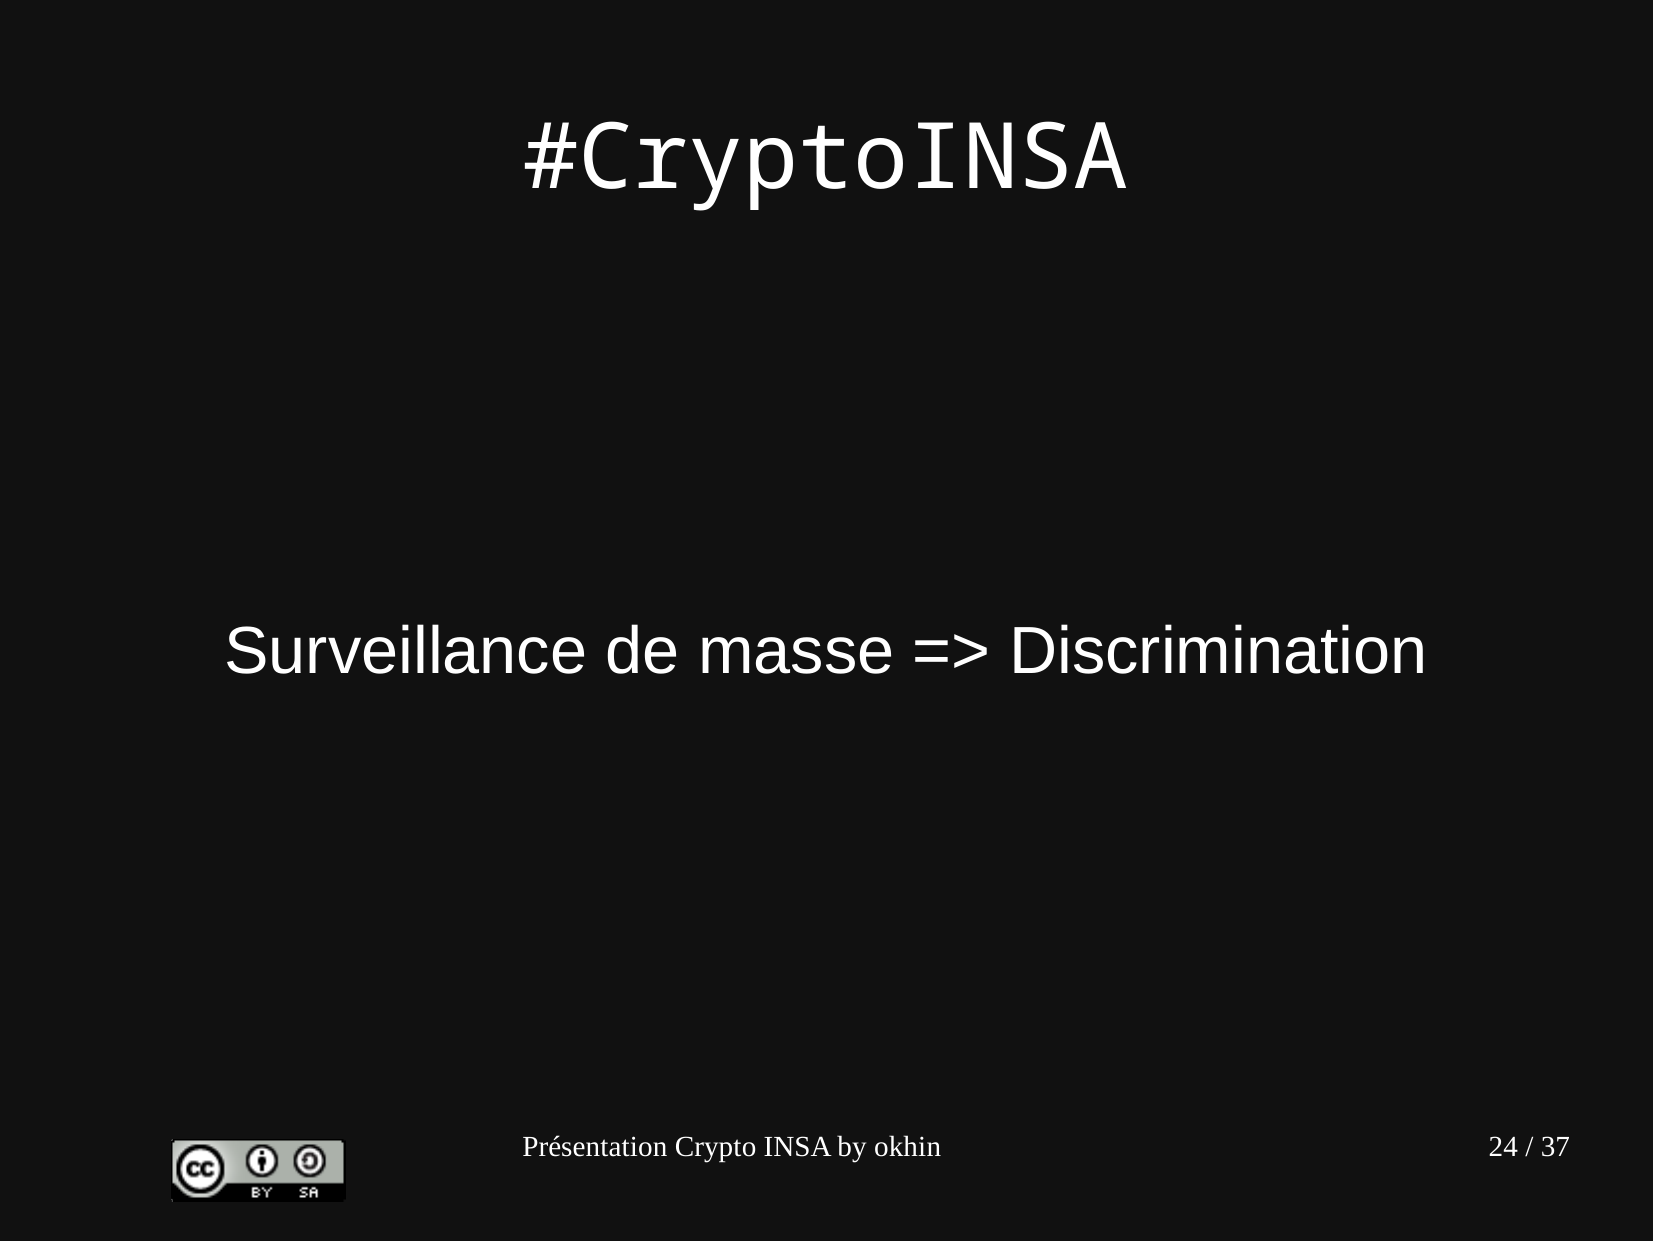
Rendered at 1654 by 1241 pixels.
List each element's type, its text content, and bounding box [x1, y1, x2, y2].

title #CryptoINSA [82, 49, 1571, 257]
picture [171, 1139, 346, 1202]
subtitle Surveillance de masse => Discrimination [82, 290, 1571, 1010]
